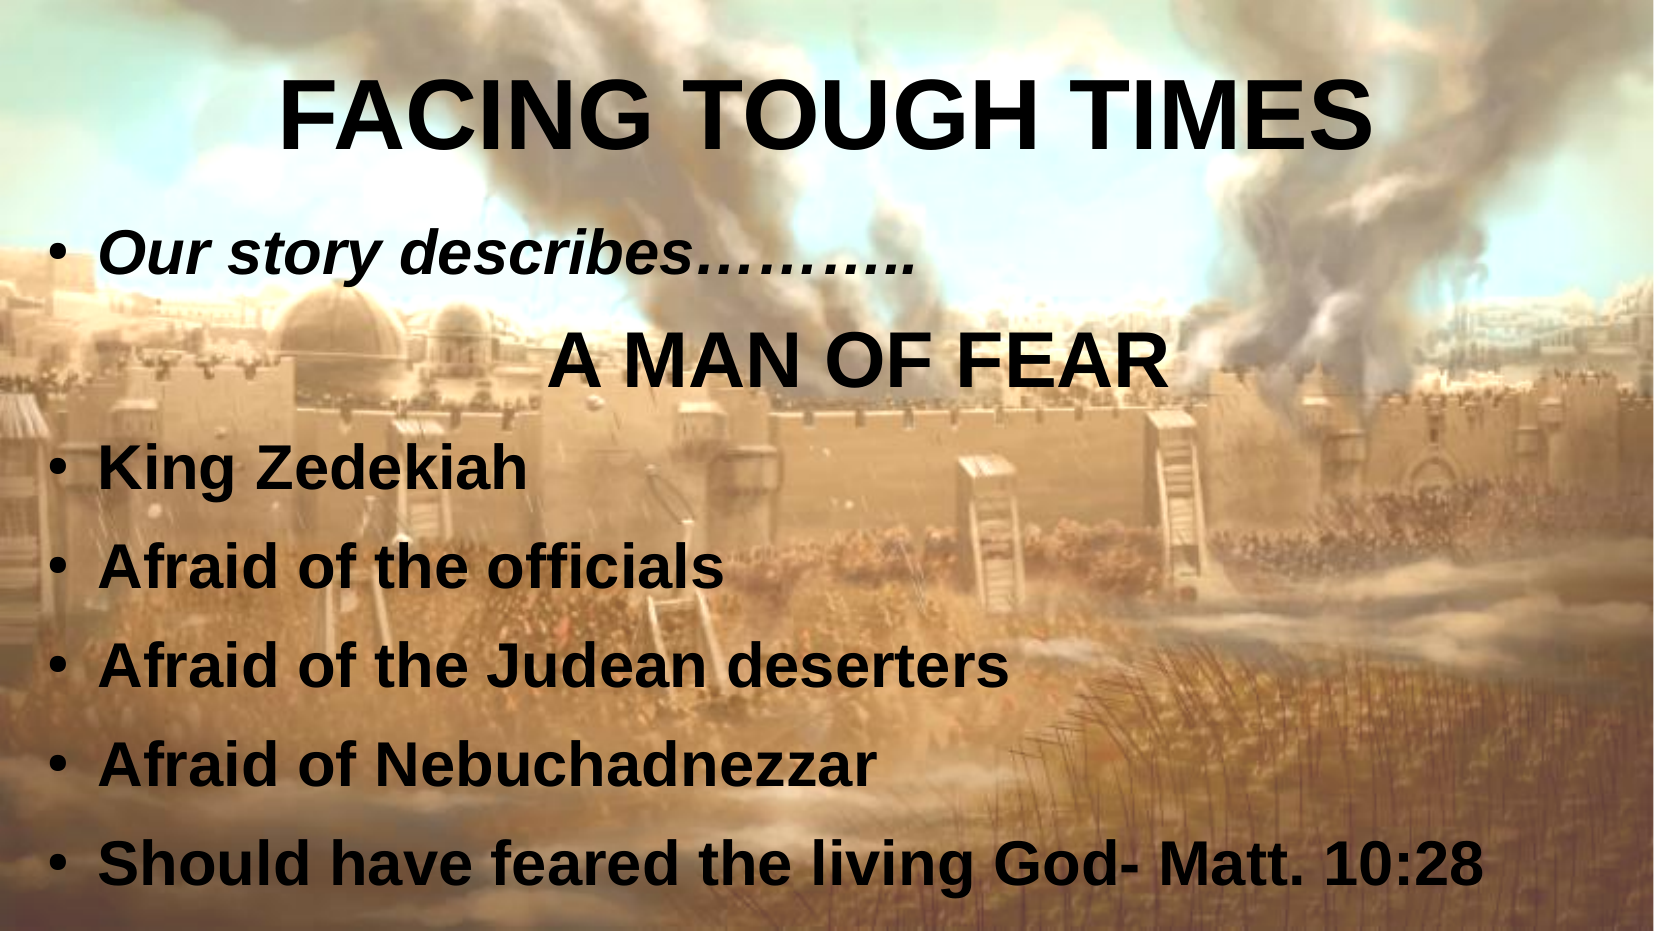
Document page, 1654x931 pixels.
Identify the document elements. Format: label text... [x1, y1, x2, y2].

picture [0, 0, 1654, 931]
title FACING TOUGH TIMES [82, 37, 1571, 193]
list Our story describes……….. A MAN OF FEAR King Zedekiah Afraid of the officials Afraid of the Judean deserters Afraid of Nebuchadnezzar Should have feared the living God- Matt. 10:28 [30, 217, 1621, 901]
